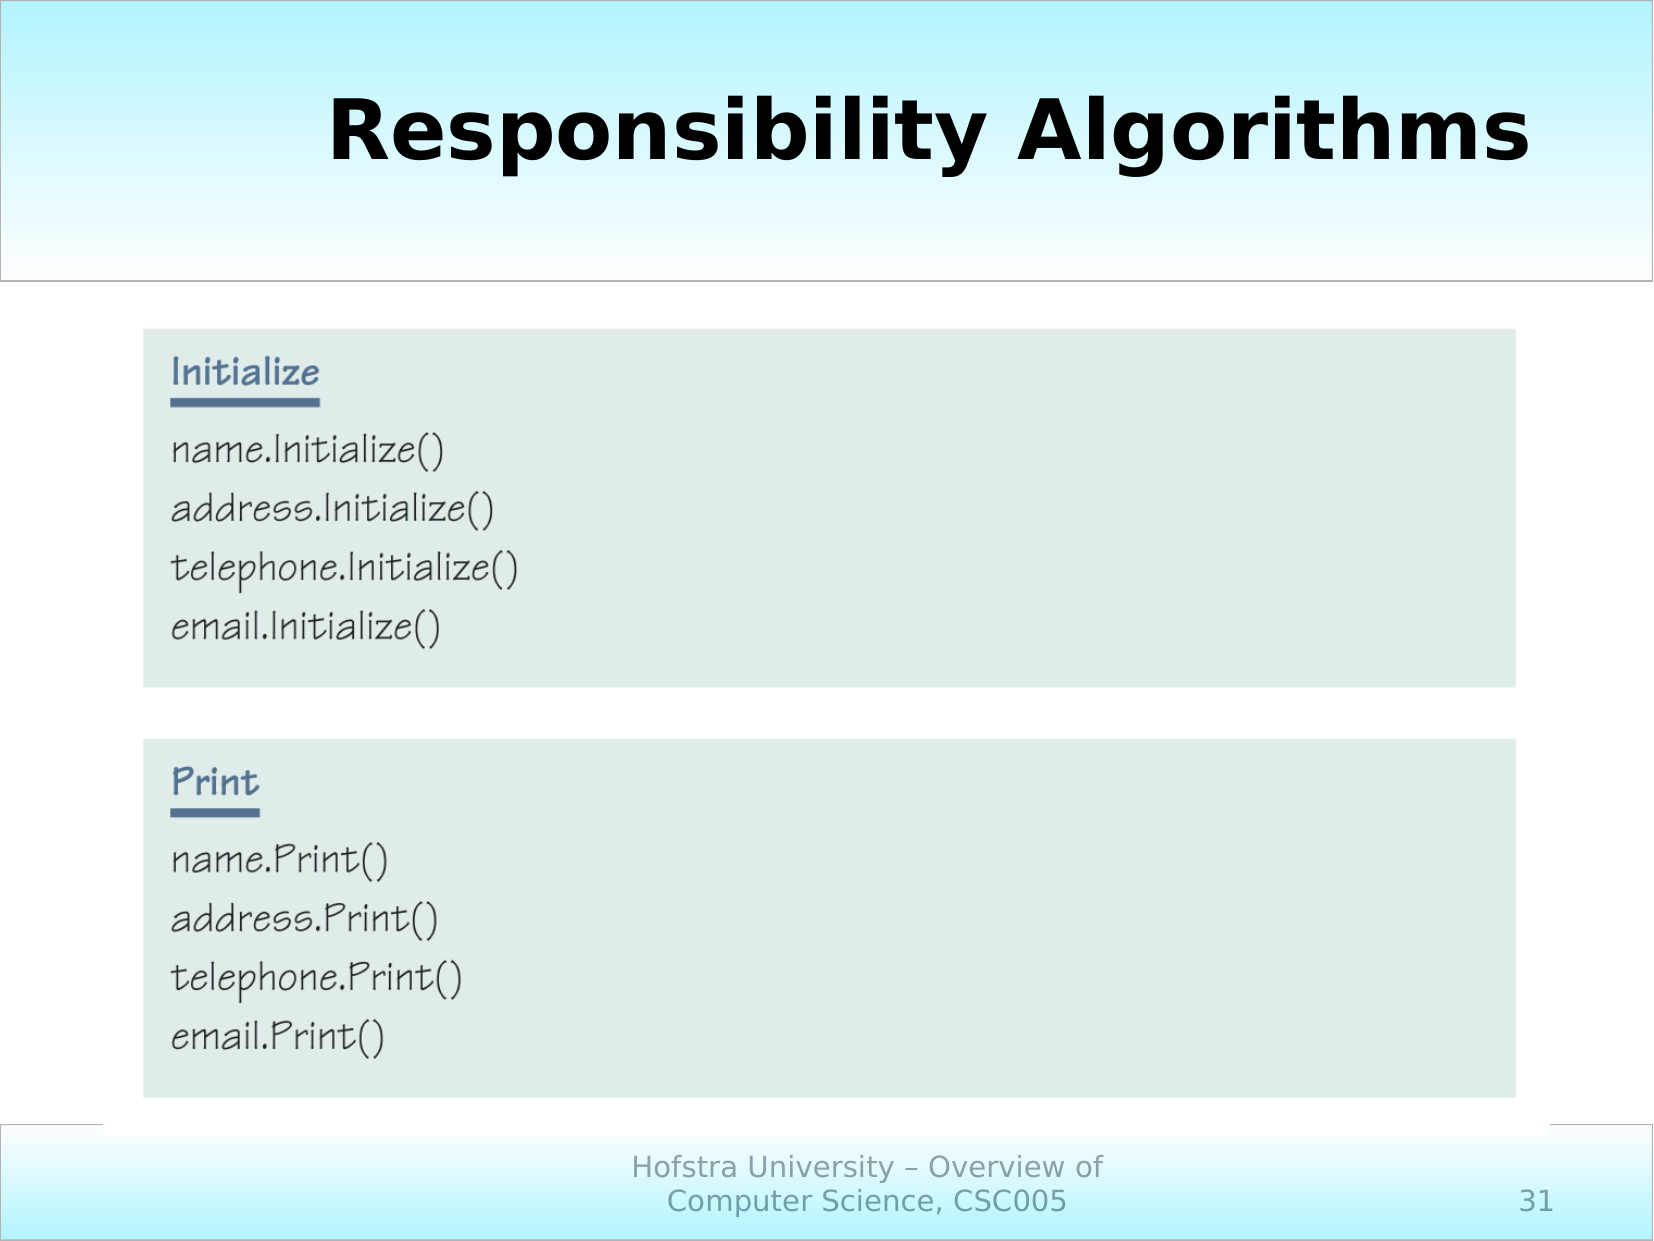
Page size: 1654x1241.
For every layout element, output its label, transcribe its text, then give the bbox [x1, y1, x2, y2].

picture [103, 289, 1550, 1135]
title Responsibility Algorithms [247, 27, 1612, 235]
